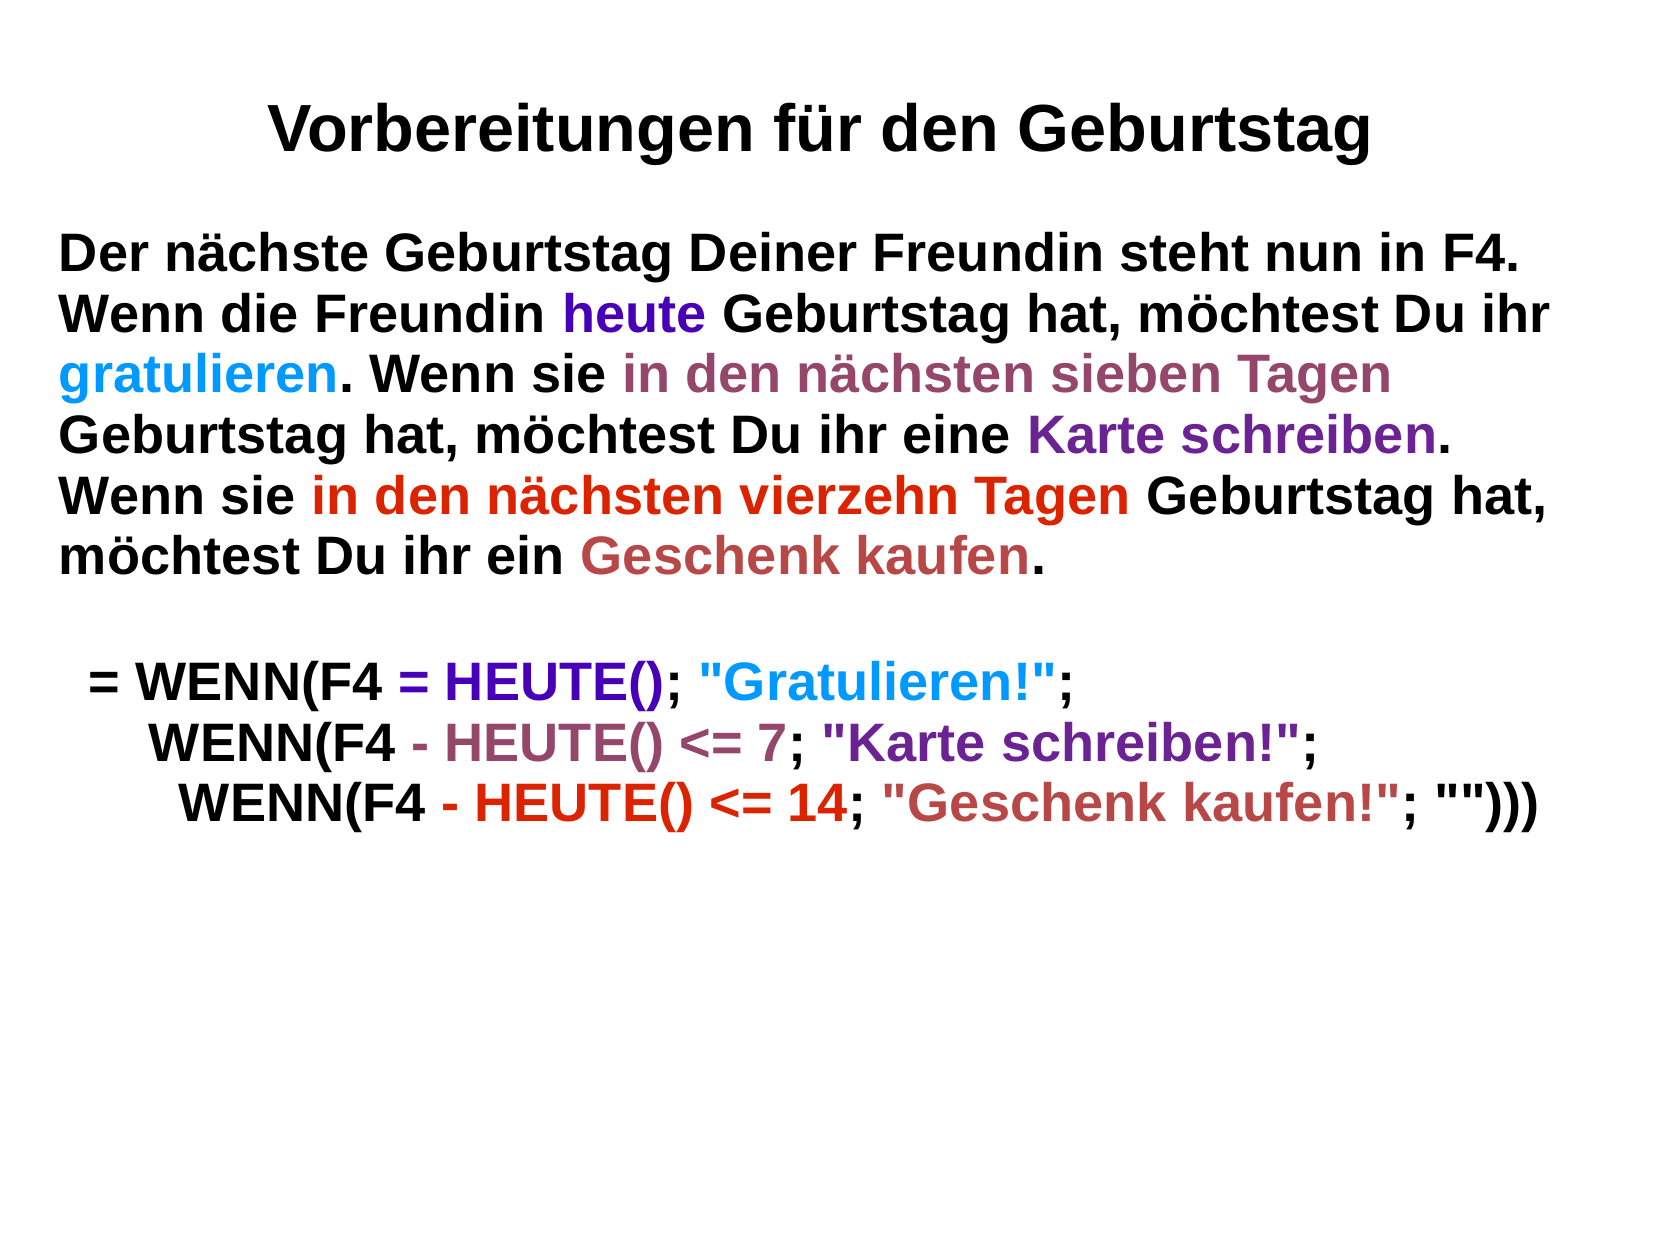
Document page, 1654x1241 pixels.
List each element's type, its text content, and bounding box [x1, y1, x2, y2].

title = WENN(F4 = HEUTE(); "Gratulieren!"; WENN(F4 - HEUTE() <= 7; "Karte schreiben!"; WENN(F4 - HEUTE() <= 14; "Geschenk kaufen!"; ""))) [59, 649, 1565, 836]
title Der nächste Geburtstag Deiner Freundin steht nun in F4. Wenn die Freundin heute Geburtstag hat, möchtest Du ihr gratulieren. Wenn sie in den nächsten sieben Tagen Geburtstag hat, möchtest Du ihr eine Karte schreiben. Wenn sie in den nächsten vierzehn Tagen Geburtstag hat, möchtest Du ihr ein Geschenk kaufen. [59, 218, 1595, 591]
title Vorbereitungen für den Geburtstag [76, 49, 1565, 207]
